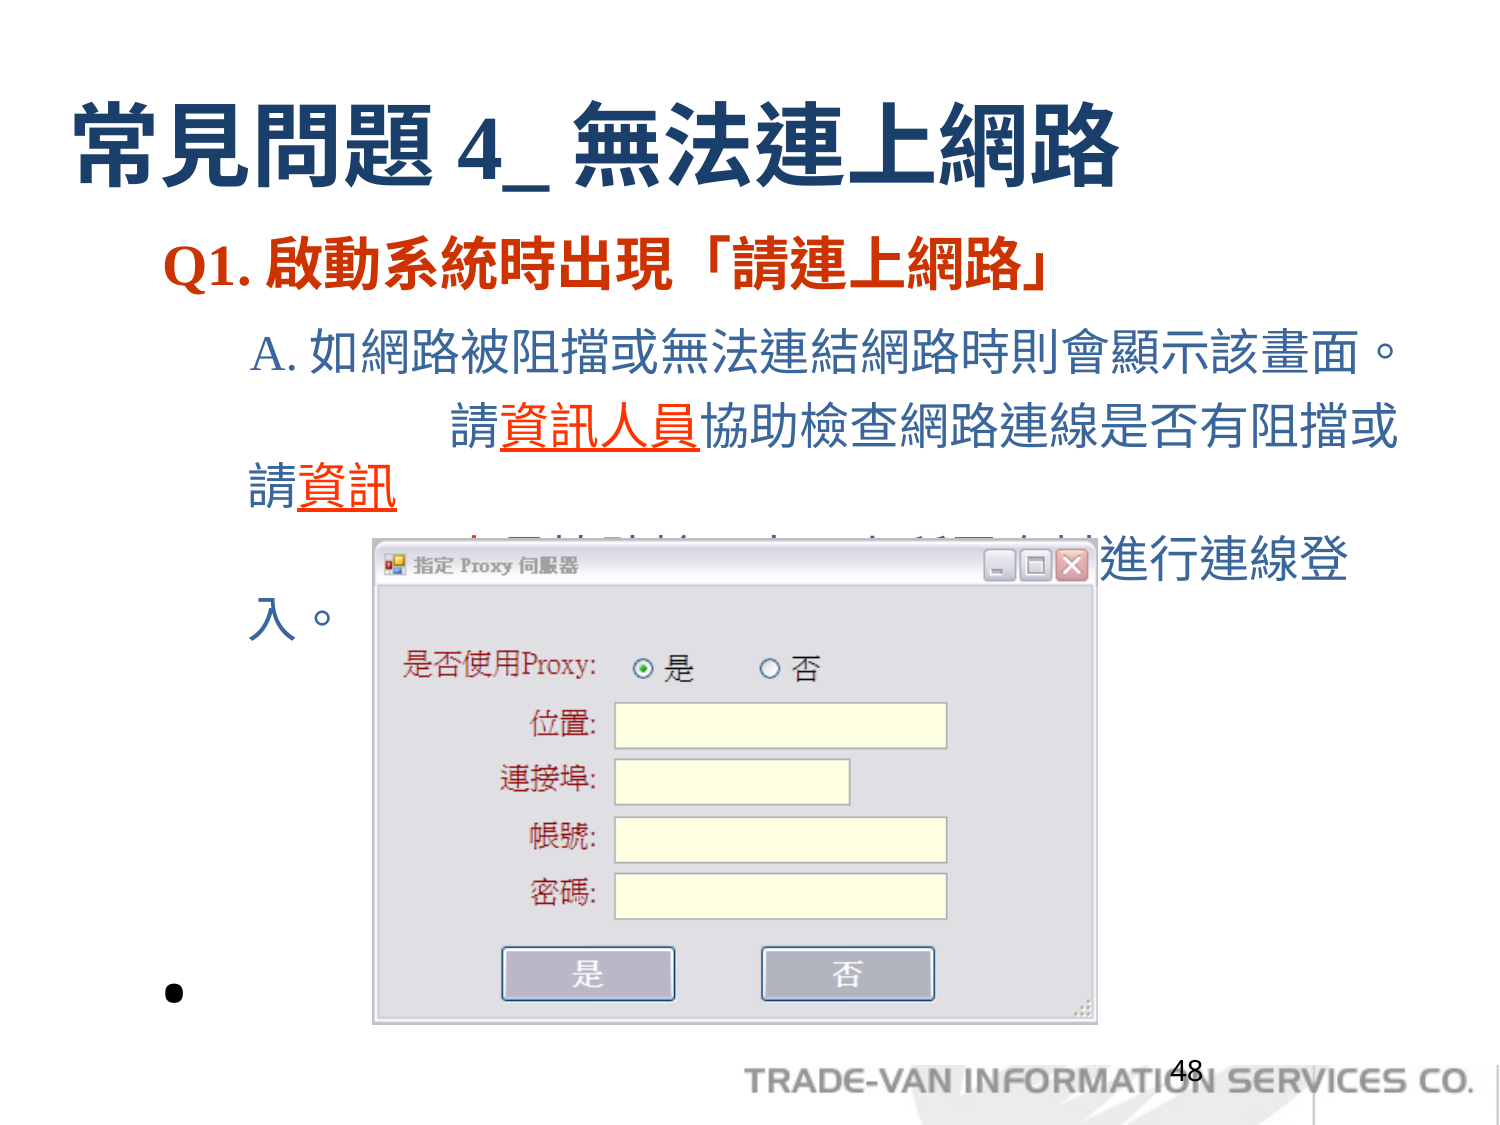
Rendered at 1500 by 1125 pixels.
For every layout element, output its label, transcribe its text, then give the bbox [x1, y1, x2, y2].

text_box [0, 0, 1500, 1100]
text_box 常見問題4_無法連上網路 [53, 78, 1282, 208]
picture [372, 538, 1098, 1025]
text_box Q1.啟動系統時出現「請連上網路」 A.如網路被阻擋或無法連結網路時則會顯示該畫面。 請資訊人員協助檢查網路連線是否有阻擋或請資訊 人員協助輸入畫面上所需資料進行連線登入。 [148, 220, 1435, 952]
